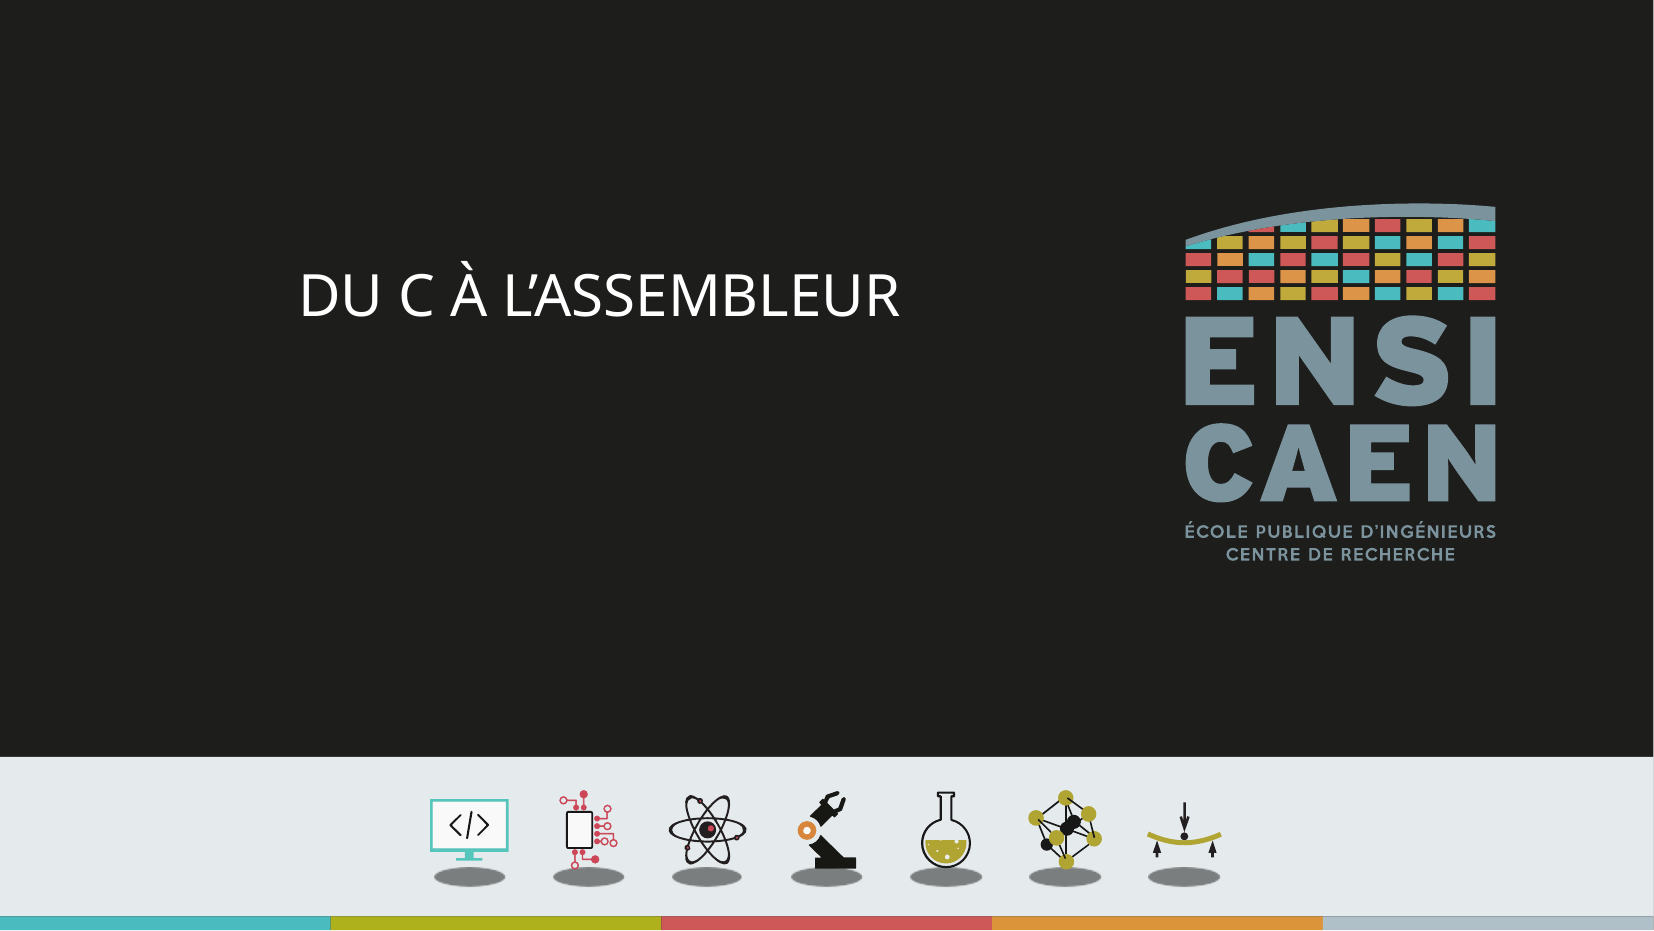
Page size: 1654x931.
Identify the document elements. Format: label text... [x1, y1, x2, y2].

title Du C À L’ASSEMBLEUR [82, 192, 1117, 384]
